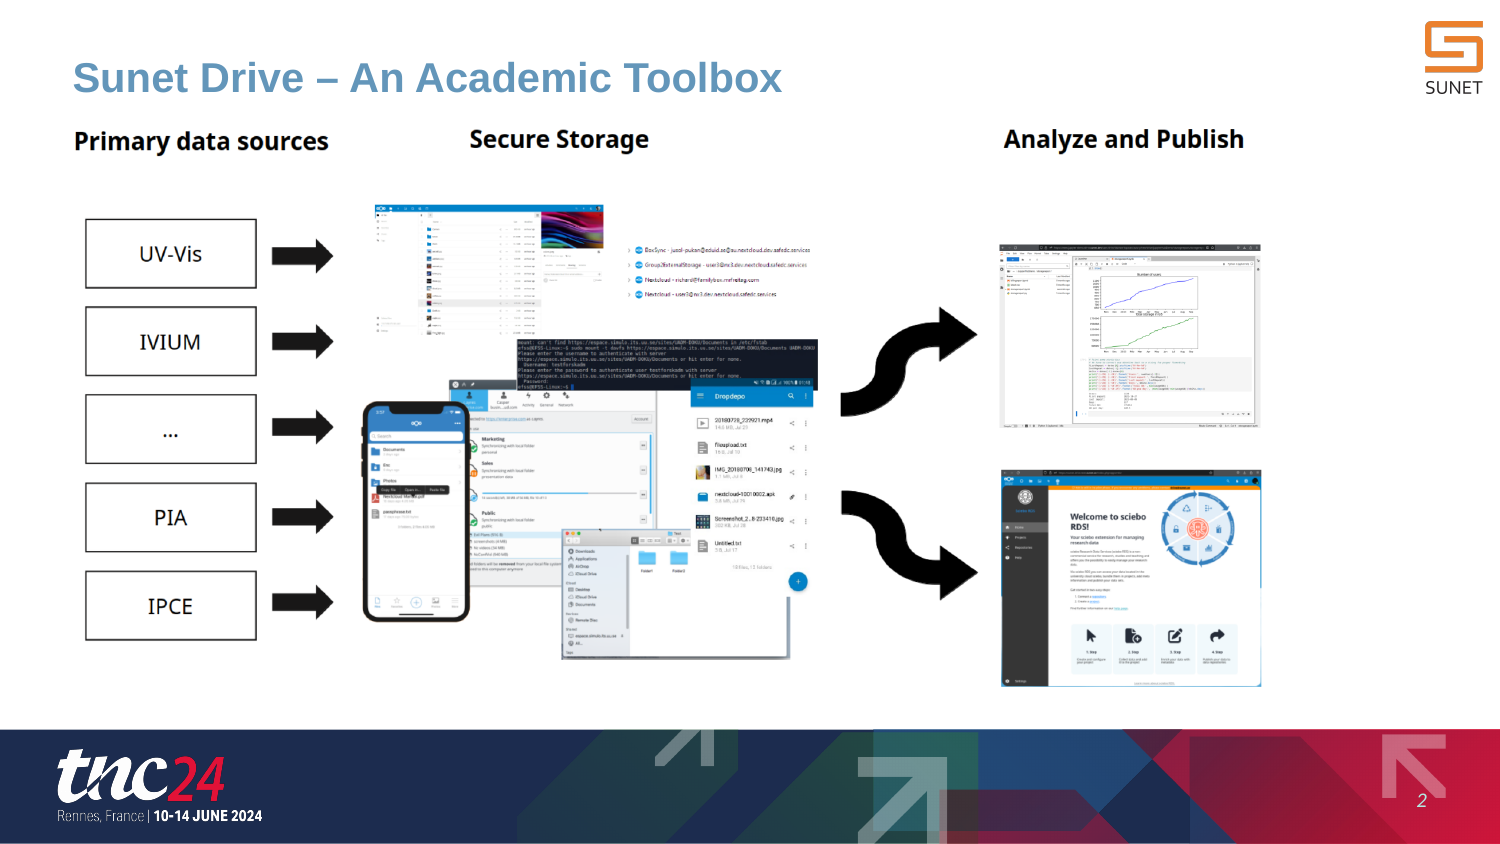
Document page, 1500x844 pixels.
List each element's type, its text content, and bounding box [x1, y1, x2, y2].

picture [68, 117, 1272, 695]
picture [57, 749, 262, 823]
title Sunet Drive – An Academic Toolbox [57, 21, 1442, 136]
picture [1425, 21, 1483, 94]
